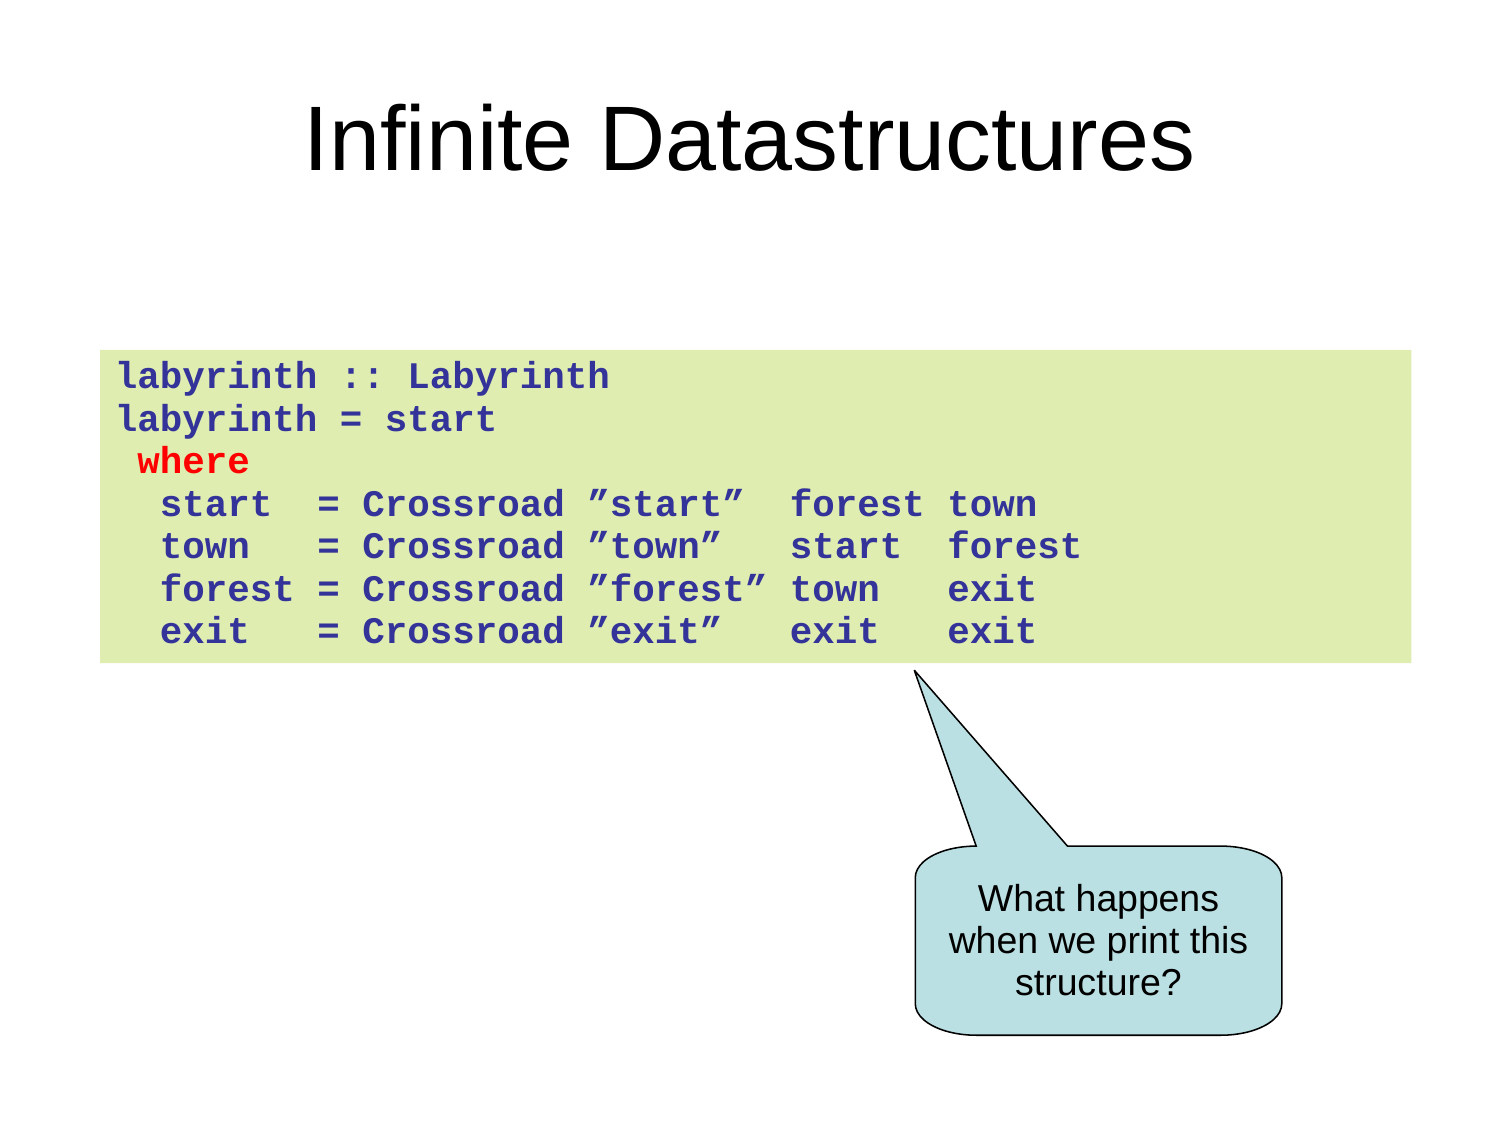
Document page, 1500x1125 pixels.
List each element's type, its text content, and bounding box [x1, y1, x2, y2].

title Infinite Datastructures [75, 45, 1426, 233]
text_box What happens when we print this structure? [914, 670, 1282, 1036]
text_box labyrinth :: Labyrinth labyrinth = start where start = Crossroad ”start” forest town town = Crossroad ”town” start forest forest = Crossroad ”forest” town exit exit = Crossroad ”exit” exit exit [100, 349, 1412, 664]
